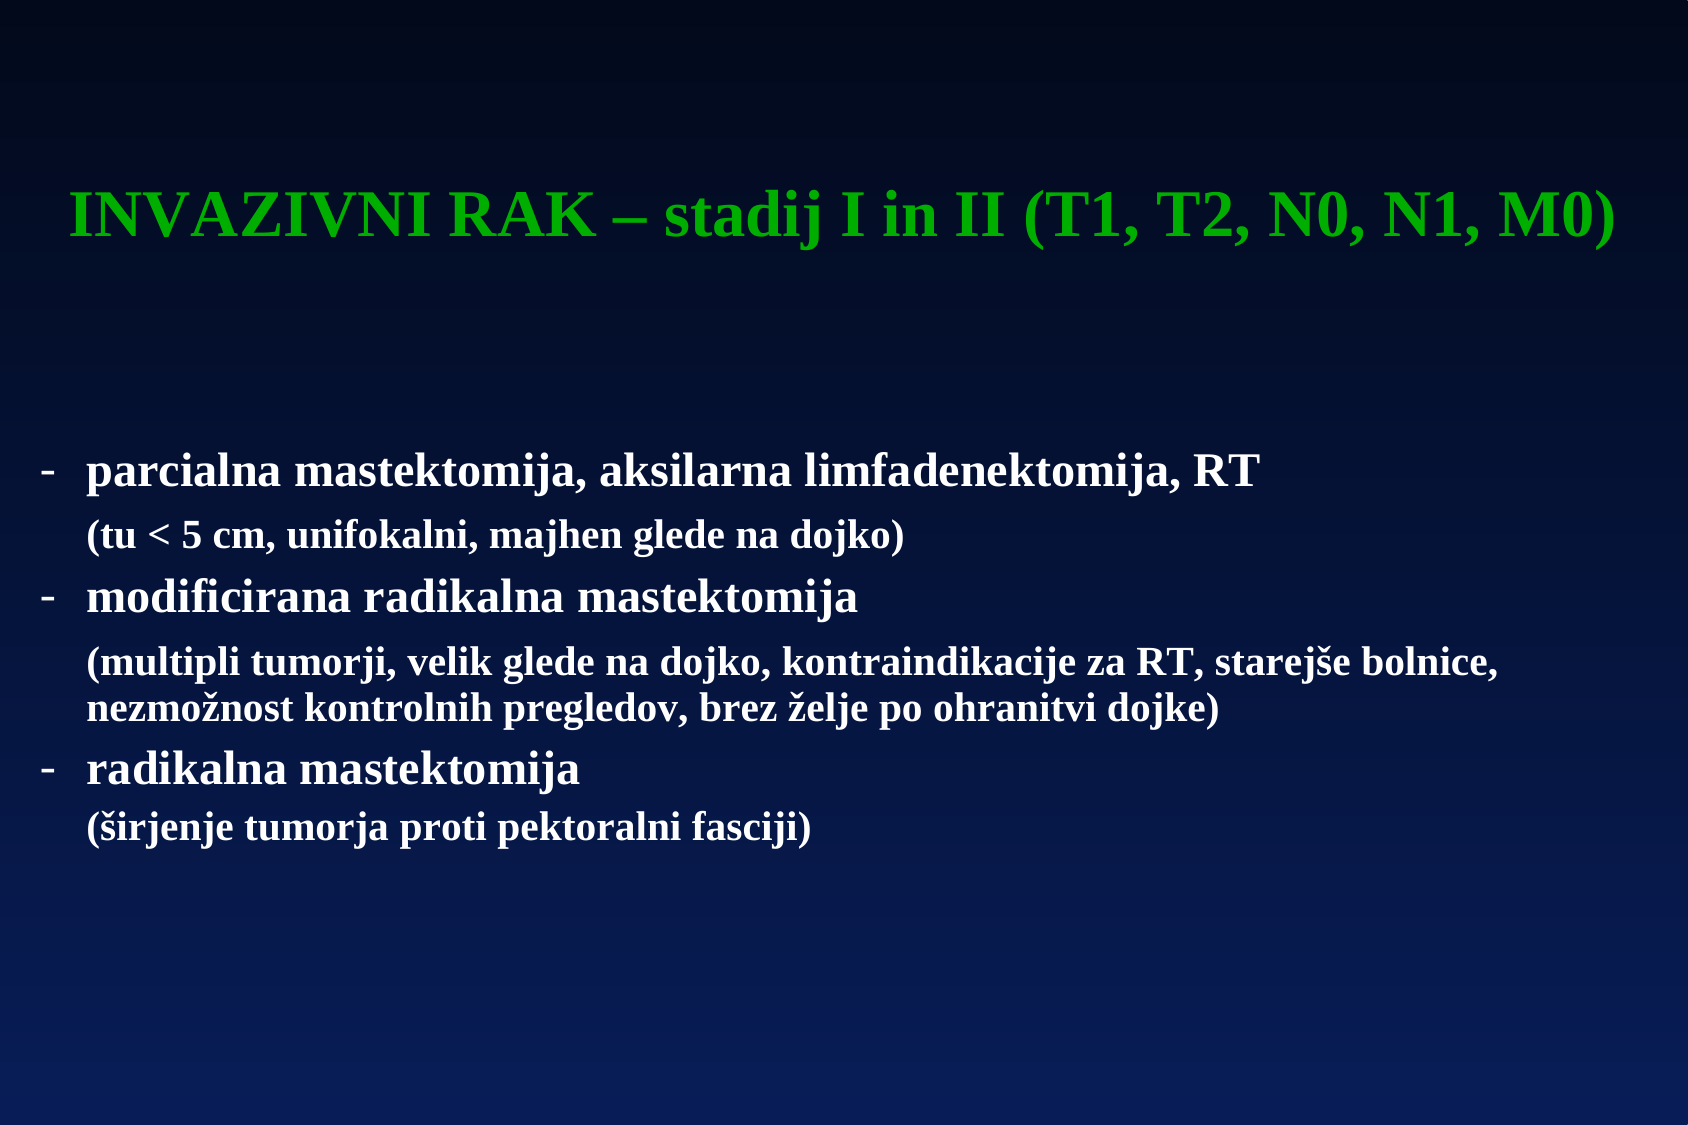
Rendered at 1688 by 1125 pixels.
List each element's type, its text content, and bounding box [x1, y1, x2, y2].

title INVAZIVNI RAK – stadij I in II (T1, T2, N0, N1, M0) [0, 49, 1688, 363]
list parcialna mastektomija, aksilarna limfadenektomija, RT (tu < 5 cm, unifokalni, majhen glede na dojko) modificirana radikalna mastektomija (multipli tumorji, velik glede na dojko, kontraindikacije za RT, starejše bolnice, nezmožnost kontrolnih pregledov, brez želje po ohranitvi dojke) radikalna mastektomija (širjenje tumorja proti pektoralni fasciji) [24, 437, 1688, 988]
